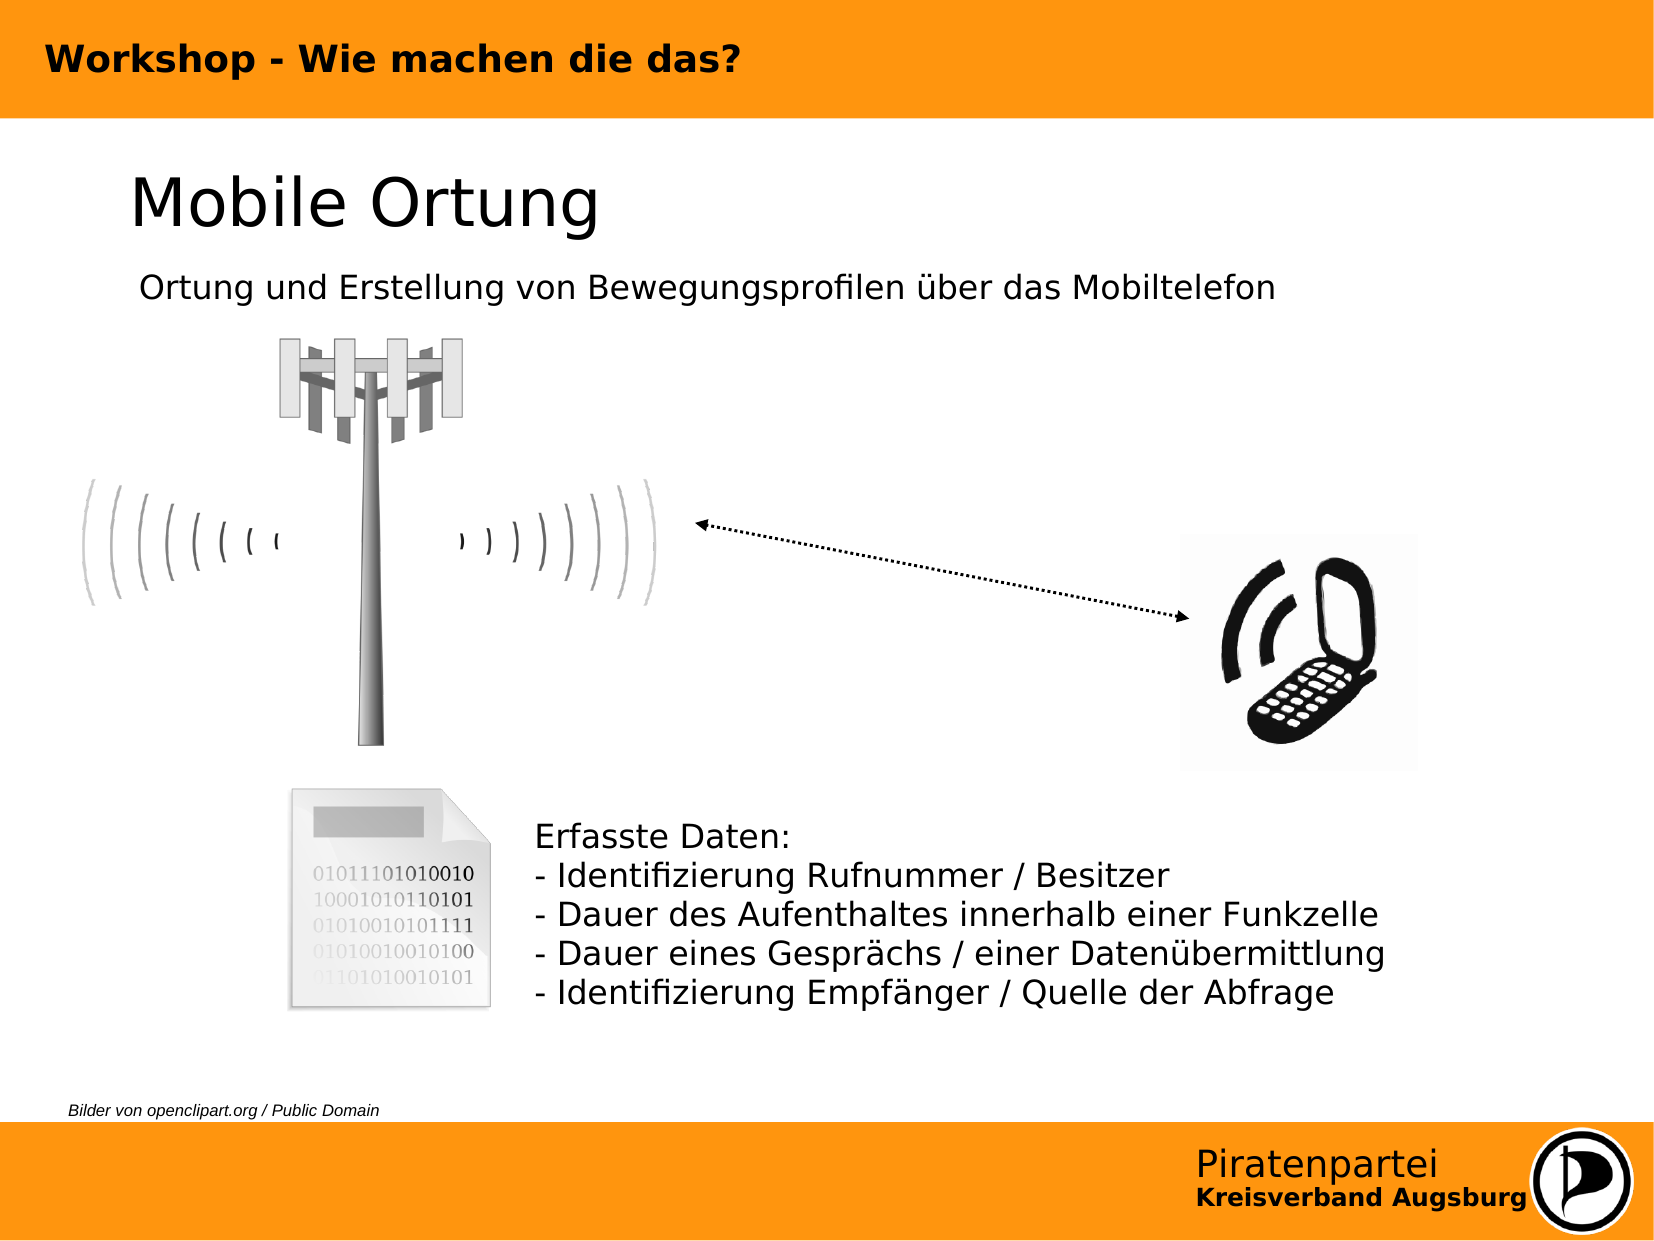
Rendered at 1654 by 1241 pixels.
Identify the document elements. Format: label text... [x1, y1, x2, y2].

picture [1180, 534, 1418, 771]
picture [1529, 1127, 1634, 1235]
text_box Mobile Ortung [115, 155, 1560, 248]
text_box Ortung und Erstellung von Bewegungsprofilen über das Mobiltelefon [761, 259, 1506, 318]
text_box Bilder von openclipart.org / Public Domain [53, 1092, 395, 1127]
picture [0, 250, 761, 1016]
text_box Workshop - Wie machen die das? [29, 29, 1329, 88]
text_box Erfasste Daten: - Identifizierung Rufnummer / Besitzer - Dauer des Aufenthaltes innerhalb einer Funkzelle - Dauer eines Gesprächs / einer Datenübermittlung - Identifizierung Empfänger / Quelle der Abfrage [519, 809, 1477, 1017]
